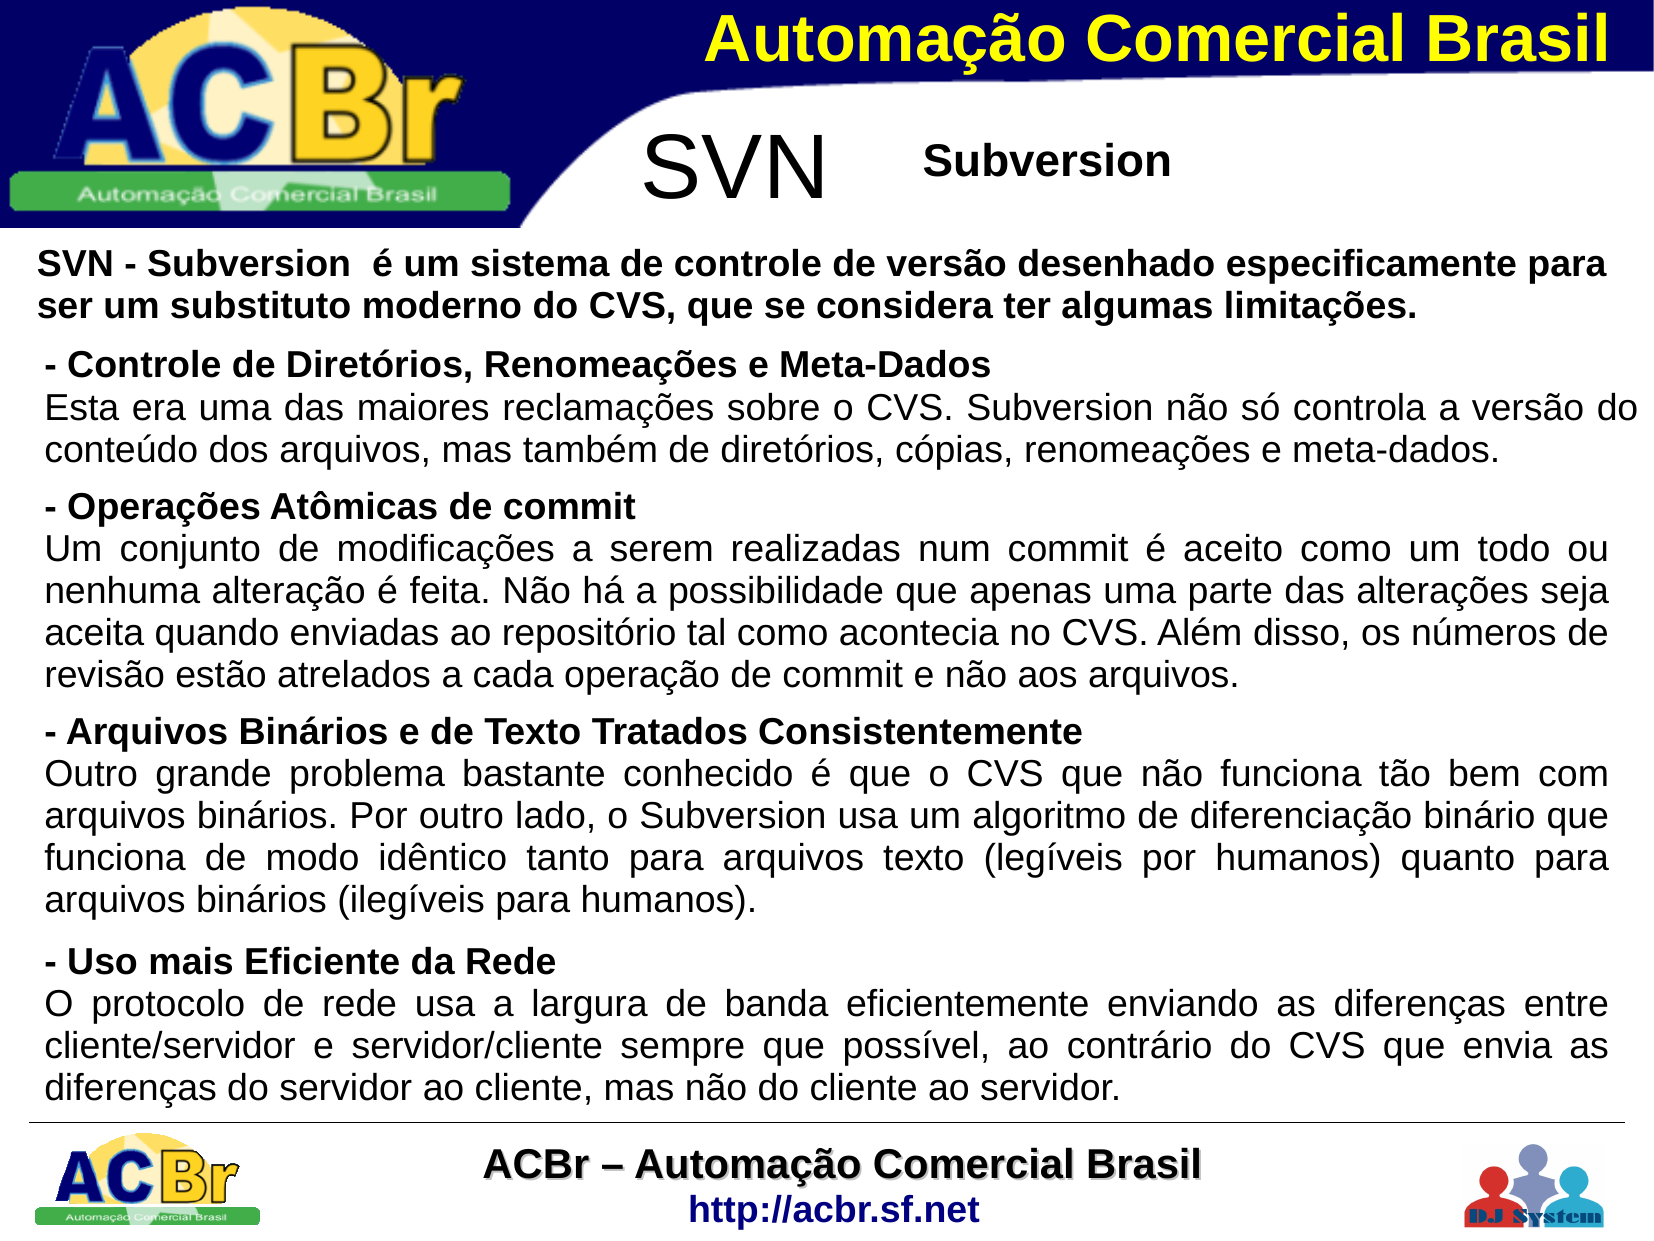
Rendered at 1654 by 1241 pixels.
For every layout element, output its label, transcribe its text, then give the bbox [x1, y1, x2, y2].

text_box - Controle de Diretórios, Renomeações e Meta-Dados Esta era uma das maiores reclamações sobre o CVS. Subversion não só controla a versão do conteúdo dos arquivos, mas também de diretórios, cópias, renomeações e meta-dados. [29, 336, 1654, 479]
text_box Subversion [907, 127, 1188, 195]
text_box - Arquivos Binários e de Texto Tratados Consistentemente Outro grande problema bastante conhecido é que o CVS que não funciona tão bem com arquivos binários. Por outro lado, o Subversion usa um algoritmo de diferenciação binário que funciona de modo idêntico tanto para arquivos texto (legíveis por humanos) quanto para arquivos binários (ilegíveis para humanos). [29, 702, 1625, 929]
title SVN [631, 115, 839, 218]
text_box - Operações Atômicas de commit Um conjunto de modificações a serem realizadas num commit é aceito como um todo ou nenhuma alteração é feita. Não há a possibilidade que apenas uma parte das alterações seja aceita quando enviadas ao repositório tal como acontecia no CVS. Além disso, os números de revisão estão atrelados a cada operação de commit e não aos arquivos. [29, 478, 1625, 702]
text_box SVN - Subversion é um sistema de controle de versão desenhado especificamente para ser um substituto moderno do CVS, que se considera ter algumas limitações. [22, 235, 1625, 343]
text_box - Uso mais Eficiente da Rede O protocolo de rede usa a largura de banda eficientemente enviando as diferenças entre cliente/servidor e servidor/cliente sempre que possível, ao contrário do CVS que envia as diferenças do servidor ao cliente, mas não do cliente ao servidor. [29, 933, 1625, 1160]
picture [33, 1160, 261, 1228]
picture [1463, 1160, 1607, 1229]
picture [0, 0, 1654, 228]
